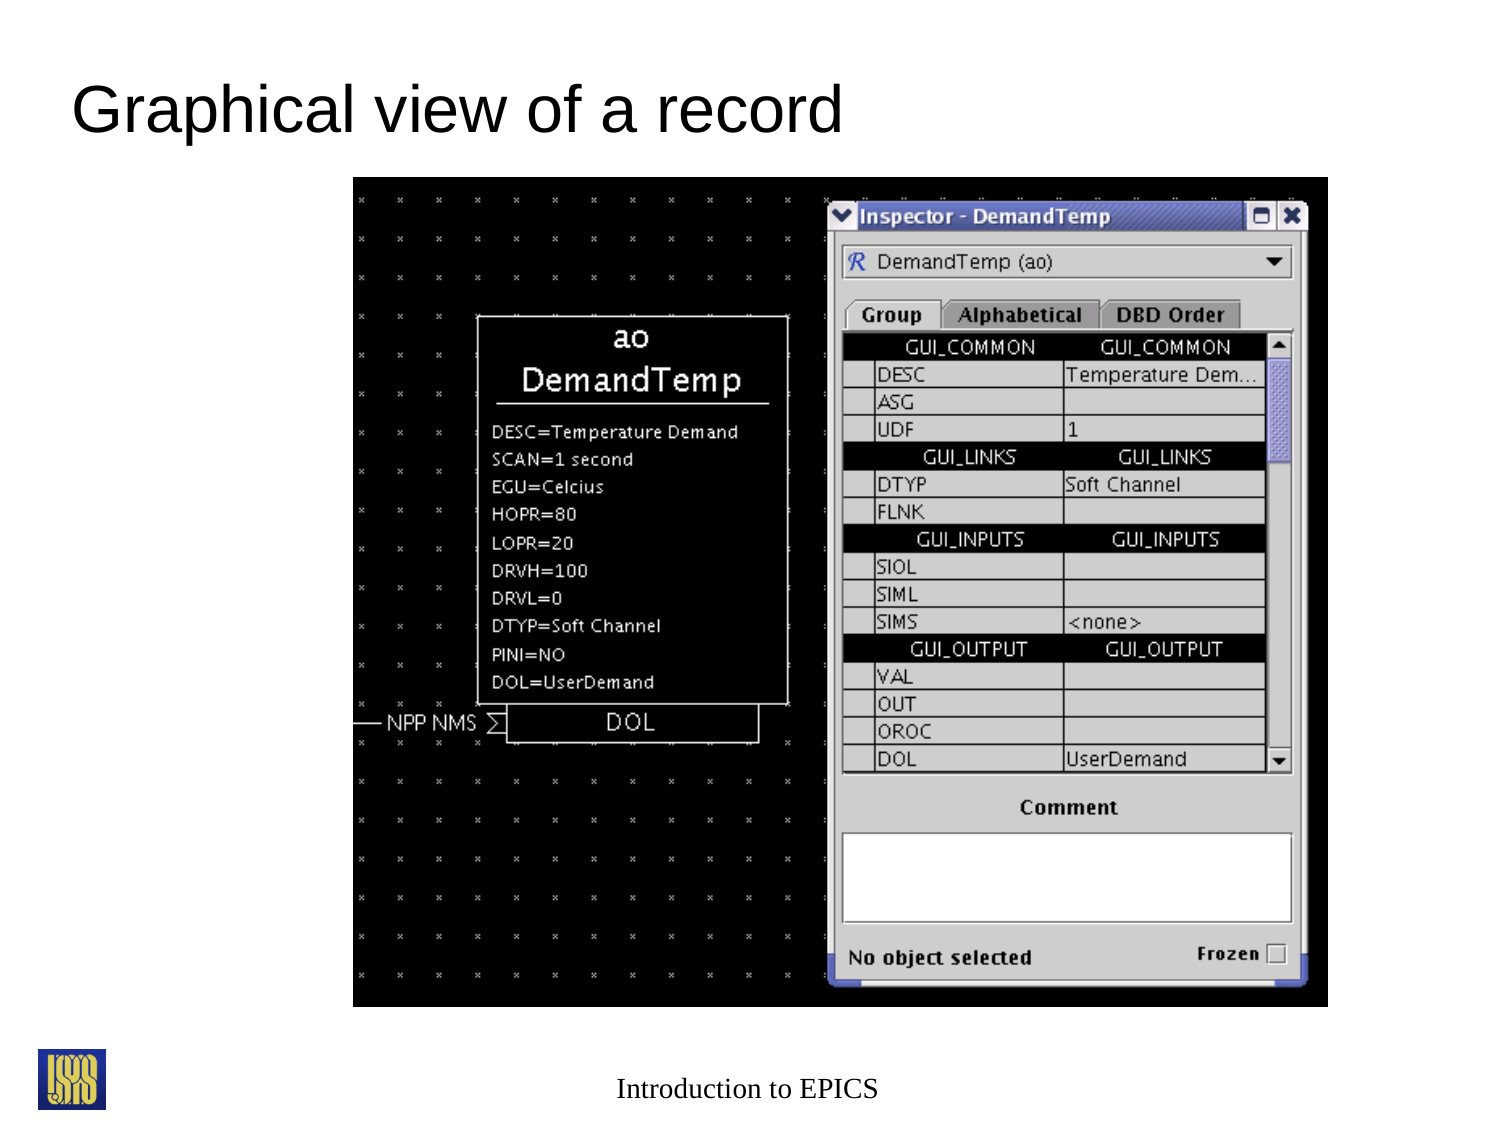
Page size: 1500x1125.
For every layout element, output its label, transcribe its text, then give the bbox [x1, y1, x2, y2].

title Graphical view of a record [21, 65, 1459, 154]
picture [38, 1049, 106, 1110]
picture [353, 177, 1328, 1007]
